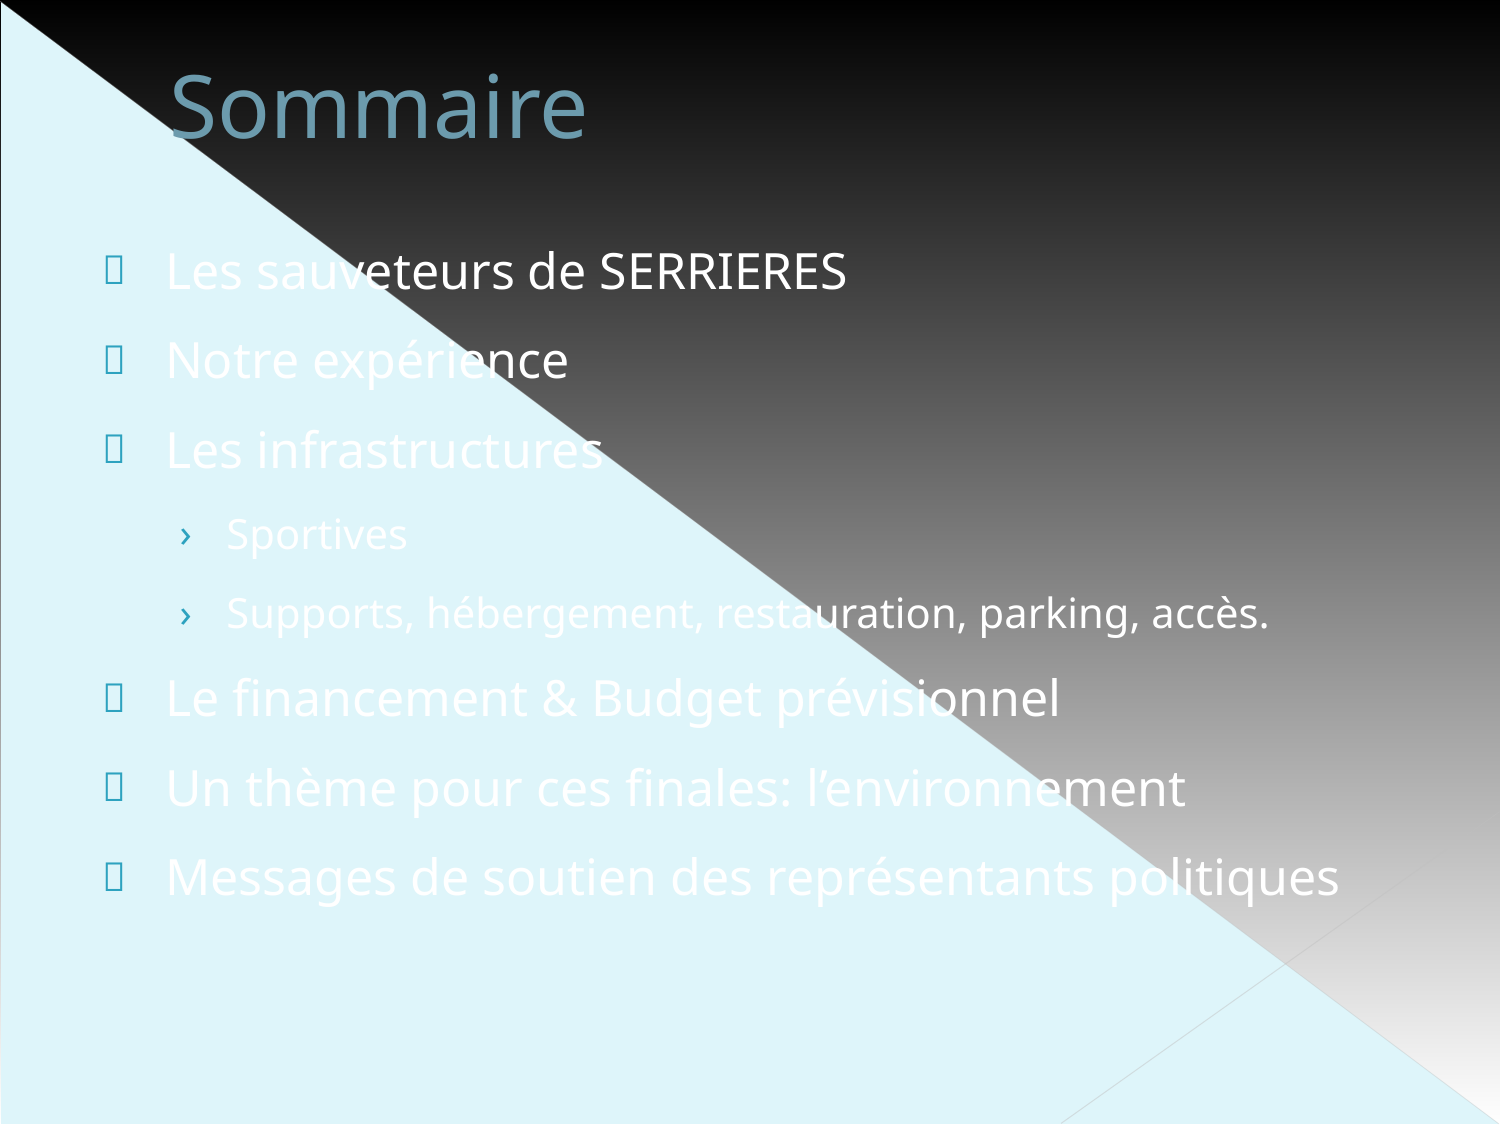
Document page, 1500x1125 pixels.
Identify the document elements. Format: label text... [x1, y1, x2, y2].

title Sommaire [75, 43, 1425, 274]
list Les sauveteurs de SERRIERES Notre expérience Les infrastructures Sportives Supports, hébergement, restauration, parking, accès. Le financement & Budget prévisionnel Un thème pour ces finales: l’environnement Messages de soutien des représentants politiques [76, 231, 1427, 982]
